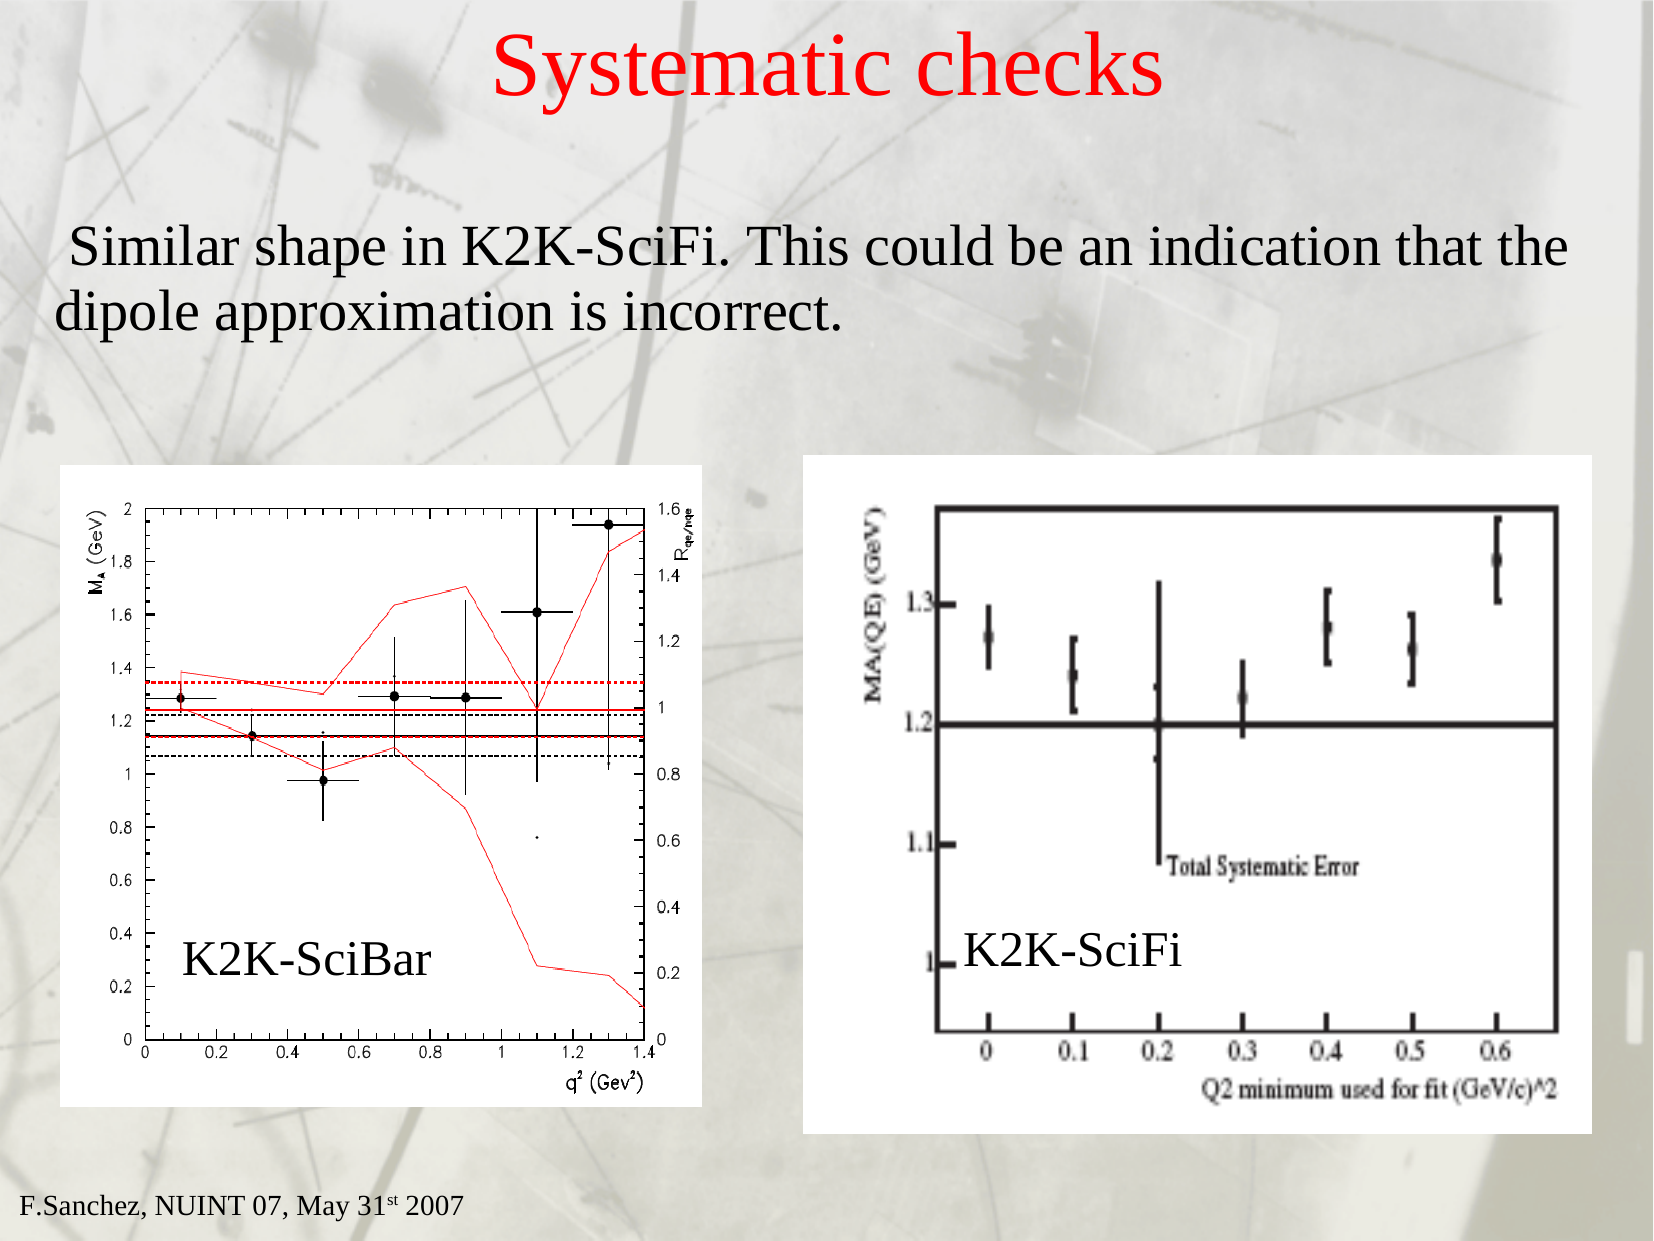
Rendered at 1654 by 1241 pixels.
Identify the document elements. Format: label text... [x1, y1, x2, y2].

title Systematic checks [84, 0, 1573, 130]
picture [0, 0, 1654, 1241]
list Similar shape in K2K-SciFi. This could be an indication that the dipole approximation is incorrect. [54, 213, 1588, 345]
text_box K2K-SciFi [963, 921, 1225, 978]
text_box K2K-SciBar [181, 931, 444, 988]
